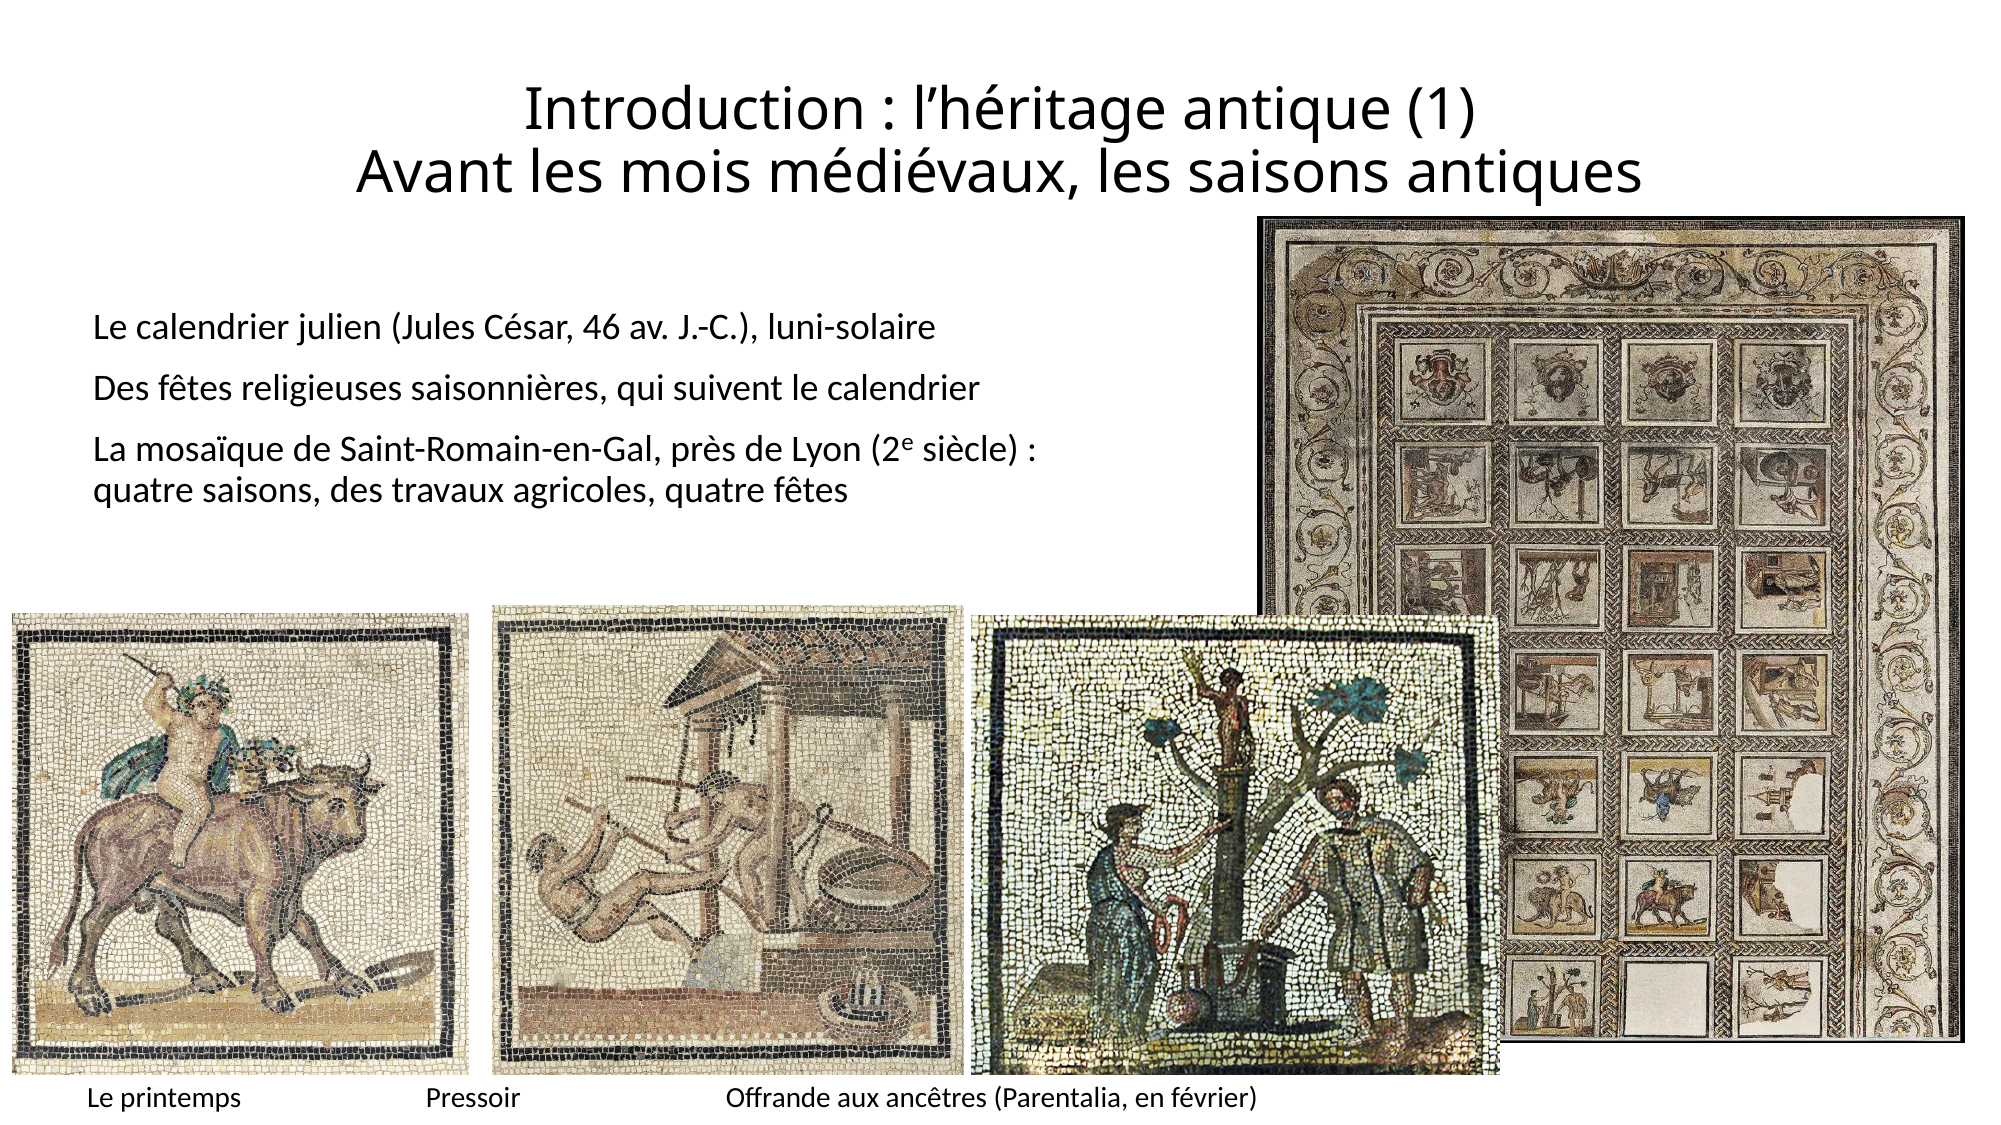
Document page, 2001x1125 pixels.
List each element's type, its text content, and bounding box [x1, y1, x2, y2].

list Le calendrier julien (Jules César, 46 av. J.-C.), luni-solaire Des fêtes religieuses saisonnières, qui suivent le calendrier La mosaïque de Saint-Romain-en-Gal, près de Lyon (2e siècle) : quatre saisons, des travaux agricoles, quatre fêtes [78, 299, 1082, 682]
text_box Le printemps Pressoir Offrande aux ancêtres (Parentalia, en février) [71, 1071, 1638, 1122]
picture [971, 216, 1965, 1071]
picture [12, 614, 469, 1075]
picture [492, 605, 964, 1071]
title Introduction : l’héritage antique (1) Avant les mois médiévaux, les saisons antiques [137, 33, 1863, 252]
